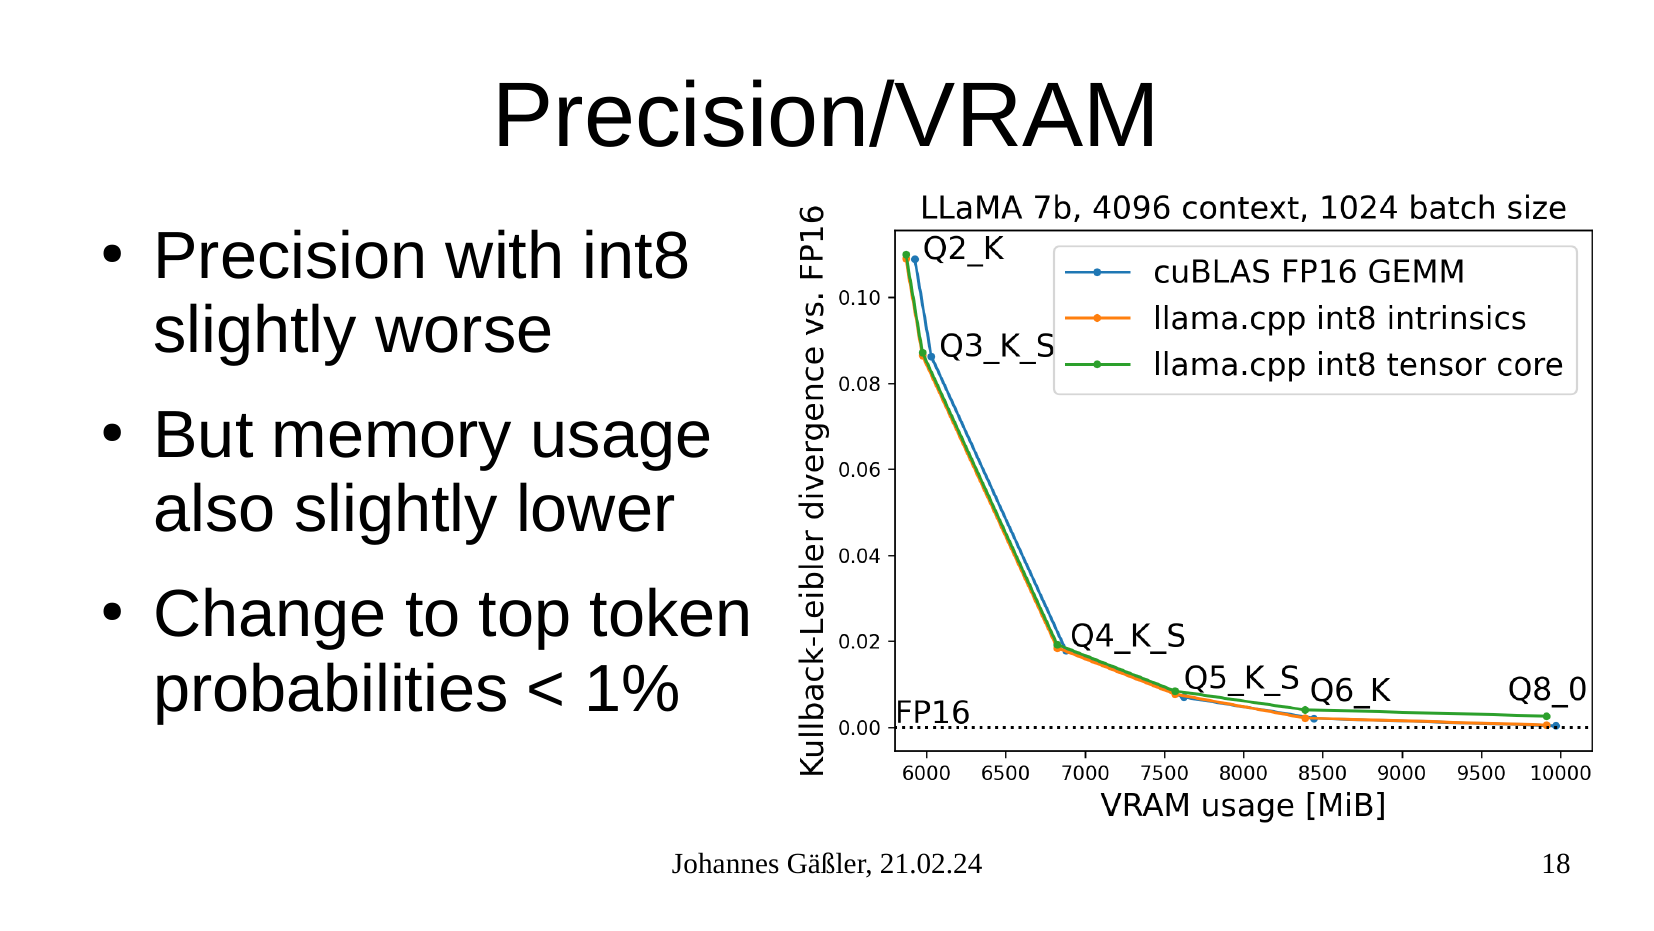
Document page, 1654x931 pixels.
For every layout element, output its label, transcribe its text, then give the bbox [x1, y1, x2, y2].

picture [782, 149, 1654, 825]
list Precision with int8 slightly worse But memory usage also slightly lower Change to top token probabilities < 1% [82, 217, 782, 758]
title Precision/VRAM [82, 37, 1571, 193]
